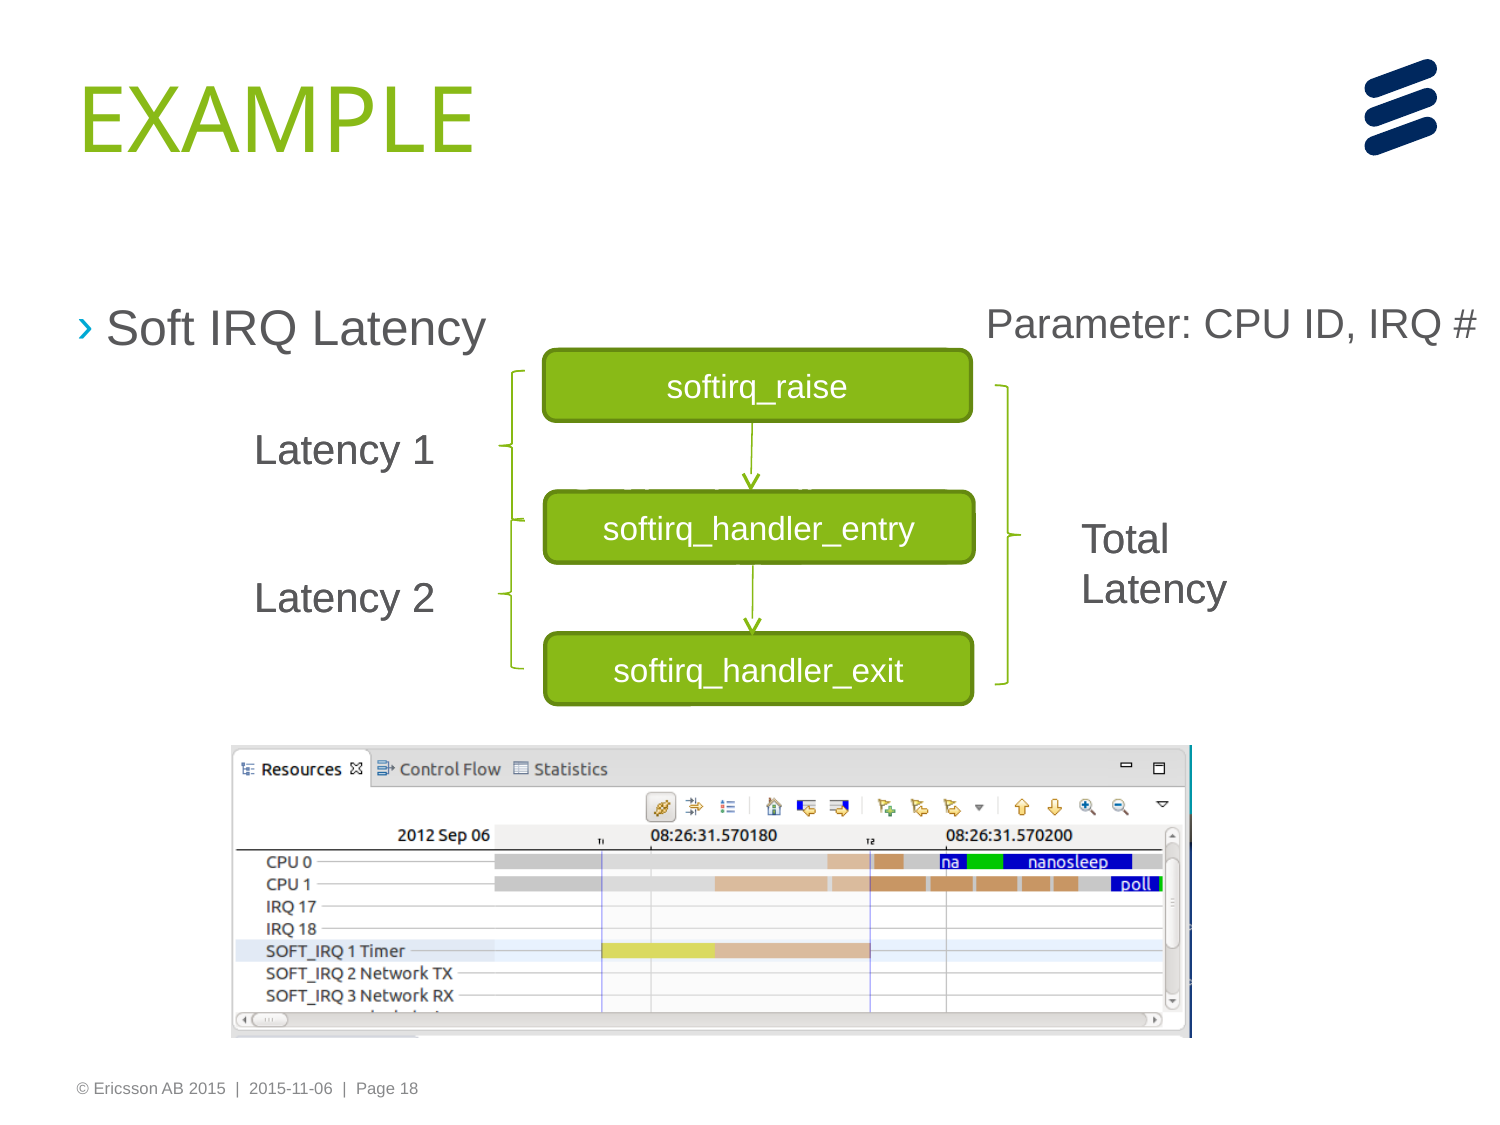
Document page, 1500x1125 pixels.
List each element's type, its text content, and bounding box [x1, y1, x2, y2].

text_box softirq_handler_exit [545, 633, 973, 705]
title EXAMPLE [64, 39, 1294, 218]
list Soft IRQ Latency [65, 295, 1436, 928]
text_box softirq_handler_entry [545, 491, 974, 563]
text_box Latency 2 [239, 563, 476, 629]
text_box Latency 1 [239, 415, 476, 481]
text_box Parameter: CPU ID, IRQ # [971, 289, 1500, 355]
picture [231, 745, 1192, 1038]
text_box softirq_raise [543, 349, 971, 421]
text_box Total Latency [1066, 504, 1339, 620]
